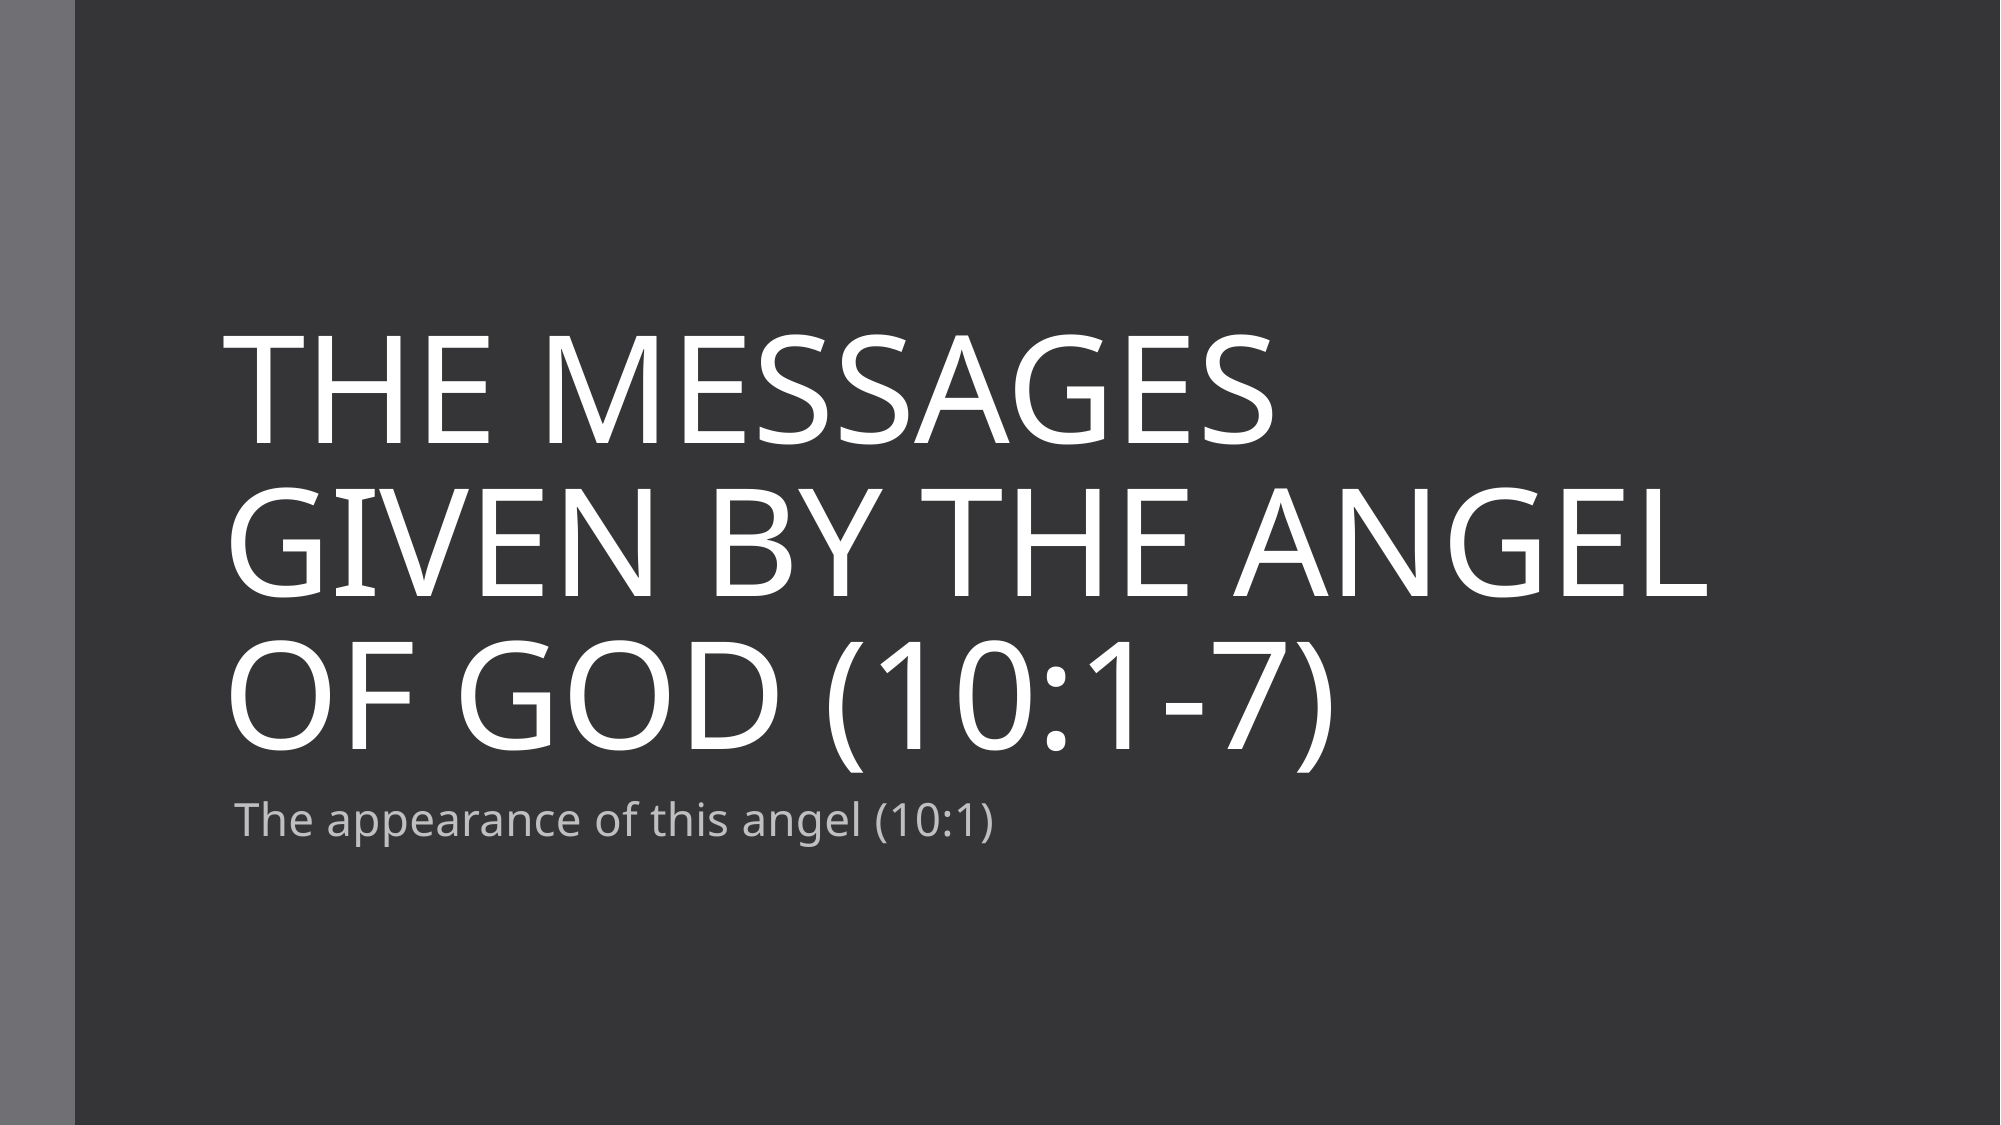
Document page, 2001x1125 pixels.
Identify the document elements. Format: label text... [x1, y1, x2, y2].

title THE MESSAGES GIVEN BY THE ANGEL OF GOD (10:1-7) [206, 124, 1752, 787]
subtitle The appearance of this angel (10:1) [206, 787, 1752, 1066]
